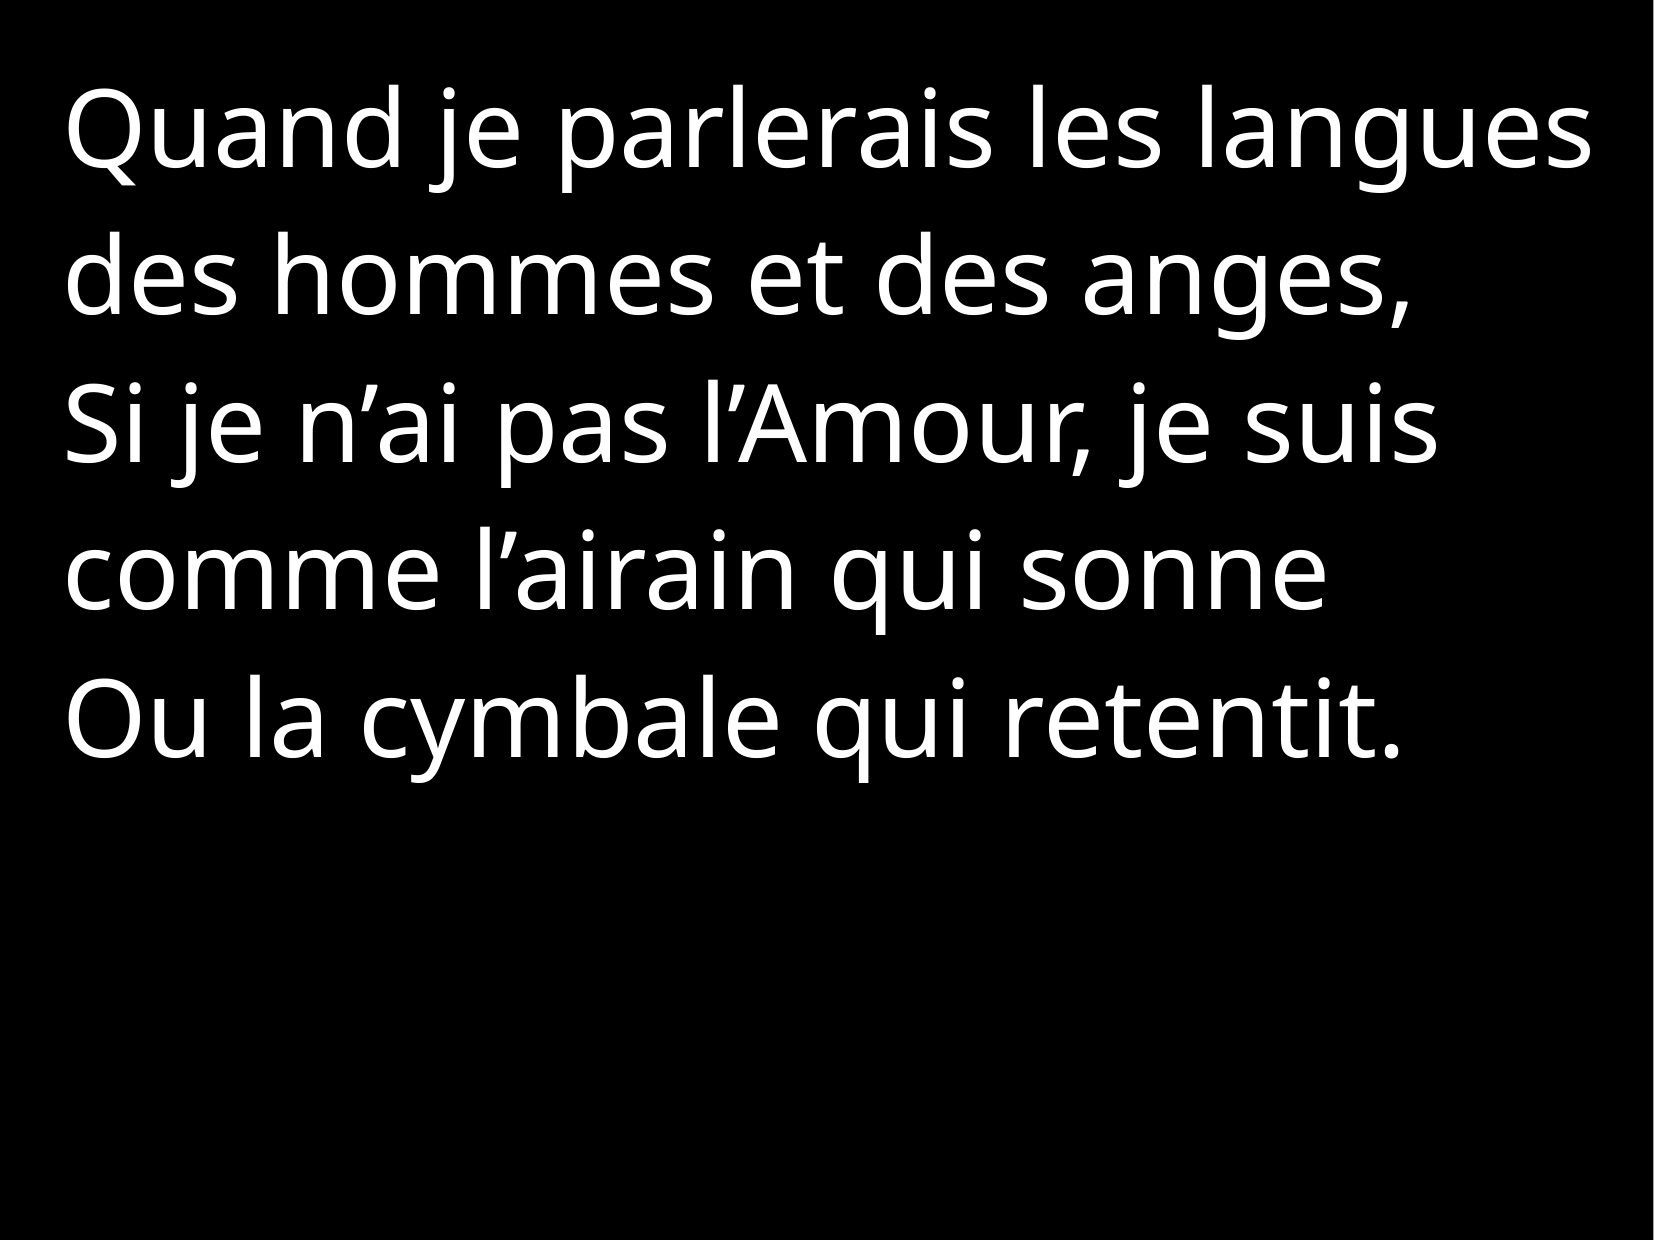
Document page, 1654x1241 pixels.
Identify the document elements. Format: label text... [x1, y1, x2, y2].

text_box Quand je parlerais les langues des hommes et des anges, Si je n’ai pas l’Amour, je suis comme l’airain qui sonne Ou la cymbale qui retentit. [47, 43, 1619, 1241]
